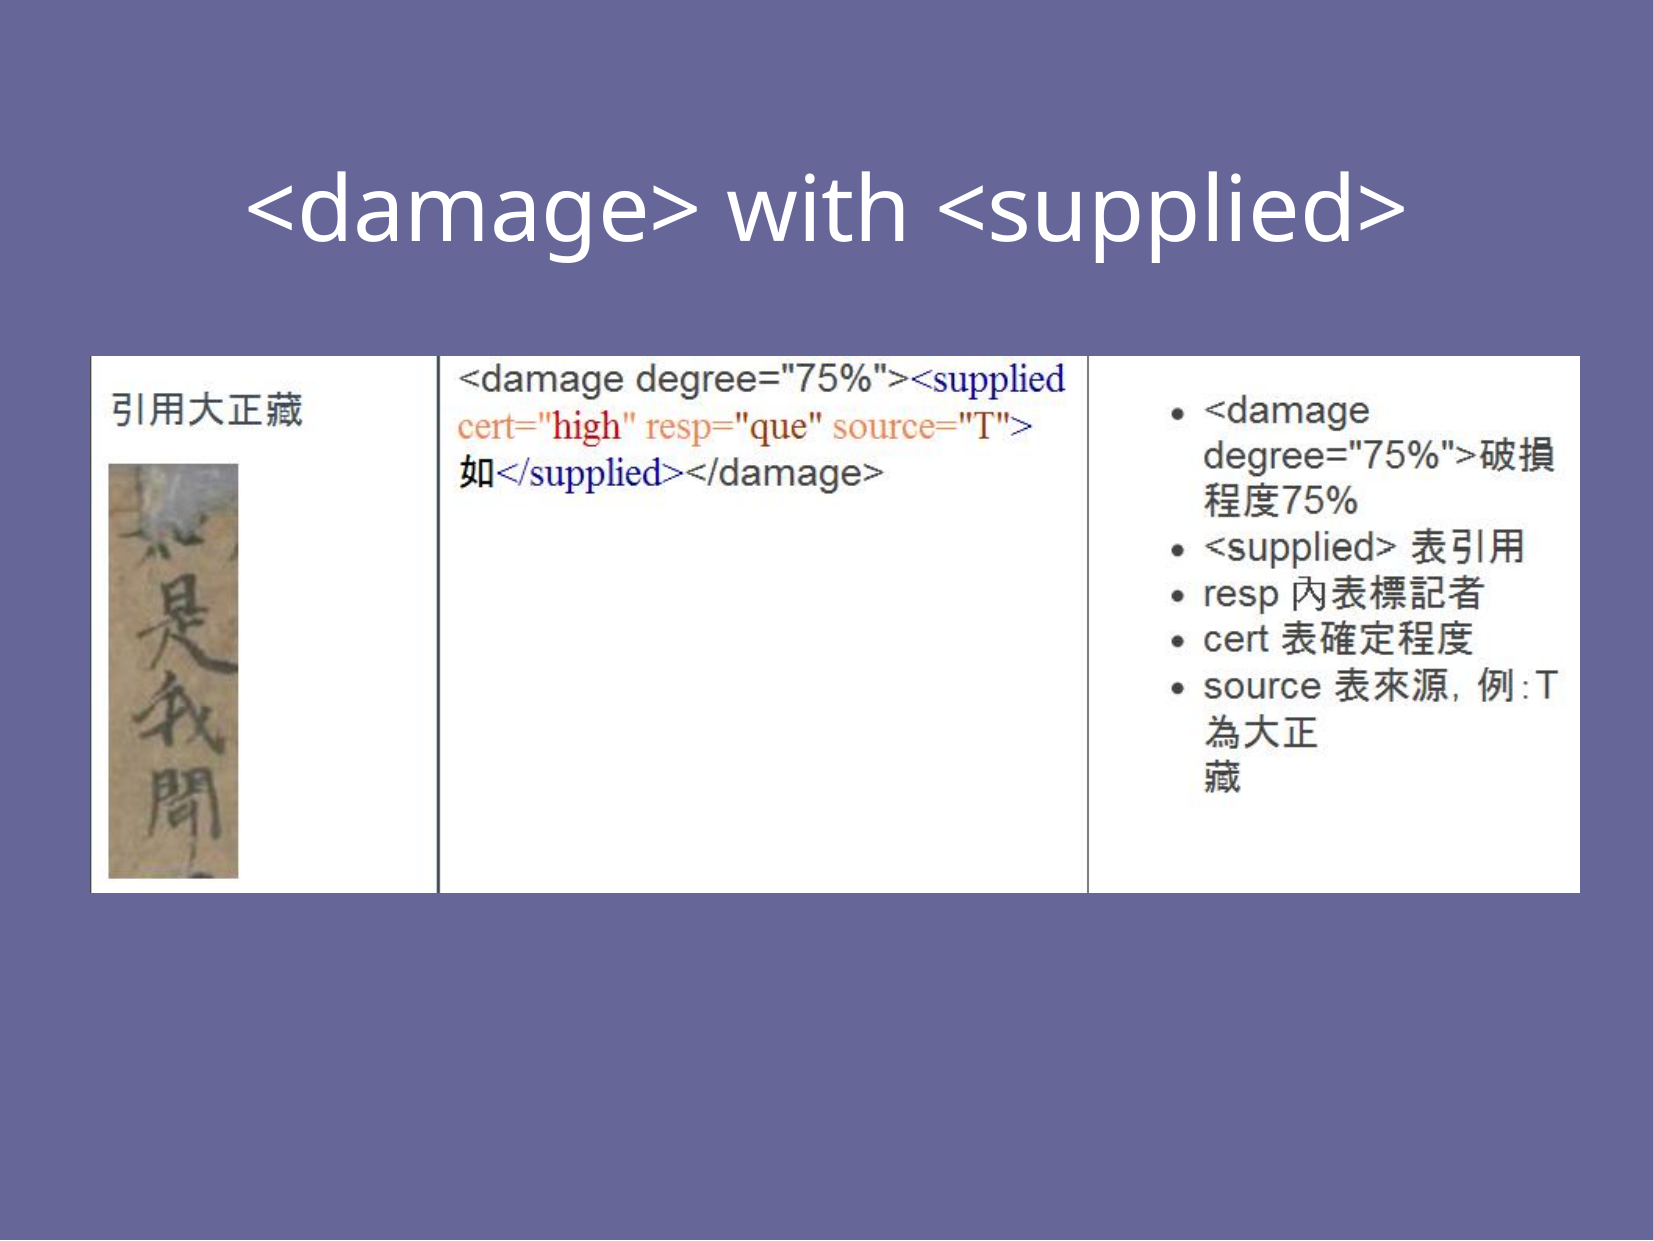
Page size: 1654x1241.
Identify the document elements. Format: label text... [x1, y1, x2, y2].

title <damage> with <supplied> [121, 102, 1534, 310]
picture [90, 356, 1580, 893]
